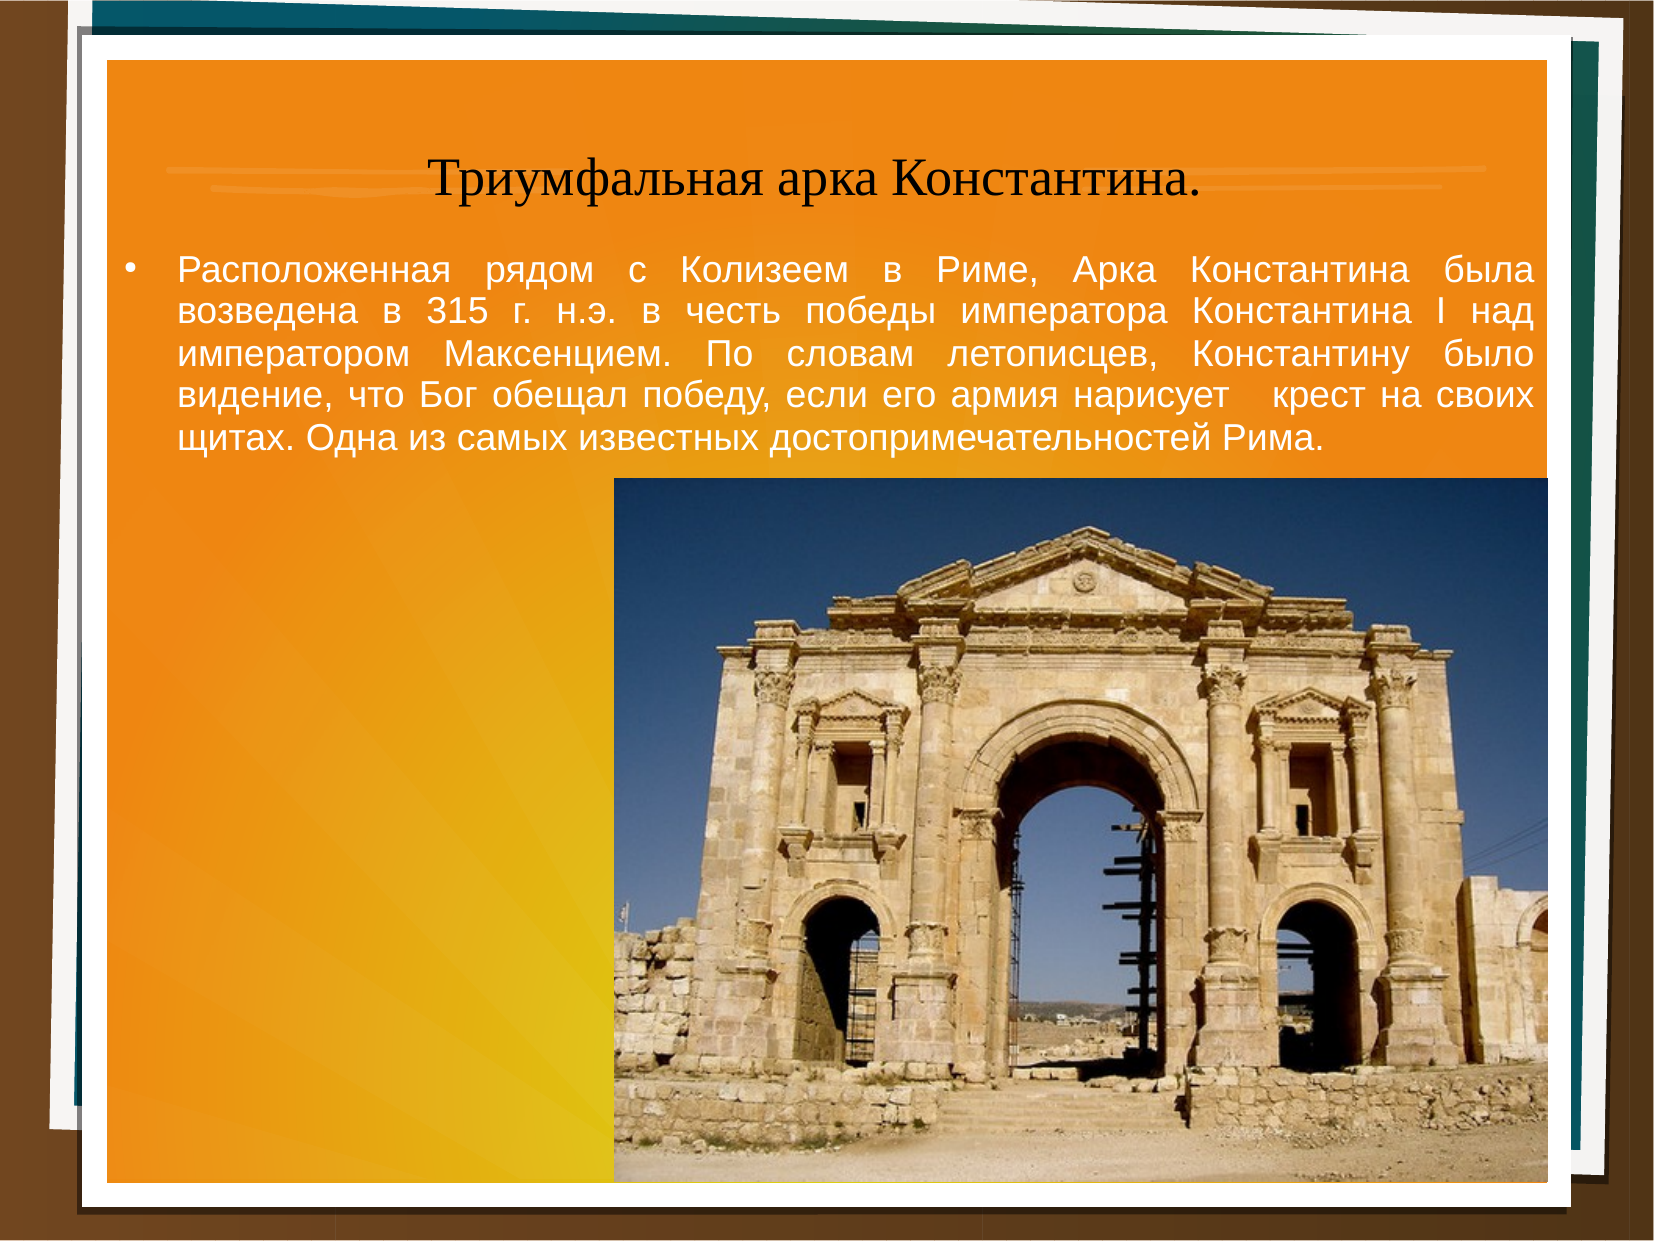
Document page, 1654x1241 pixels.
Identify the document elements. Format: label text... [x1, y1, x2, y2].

list Расположенная рядом с Колизеем в Риме, Арка Константина была возведена в 315 г. н.э. в честь победы императора Константина I над императором Максенцием. По словам летописцев, Константину было видение, что Бог обещал победу, если его армия нарисует крест на своих щитах. Одна из самых известных достопримечательностей Рима. [106, 248, 1536, 544]
picture [614, 478, 1548, 1182]
title Триумфальная арка Константина. [153, 78, 1477, 248]
